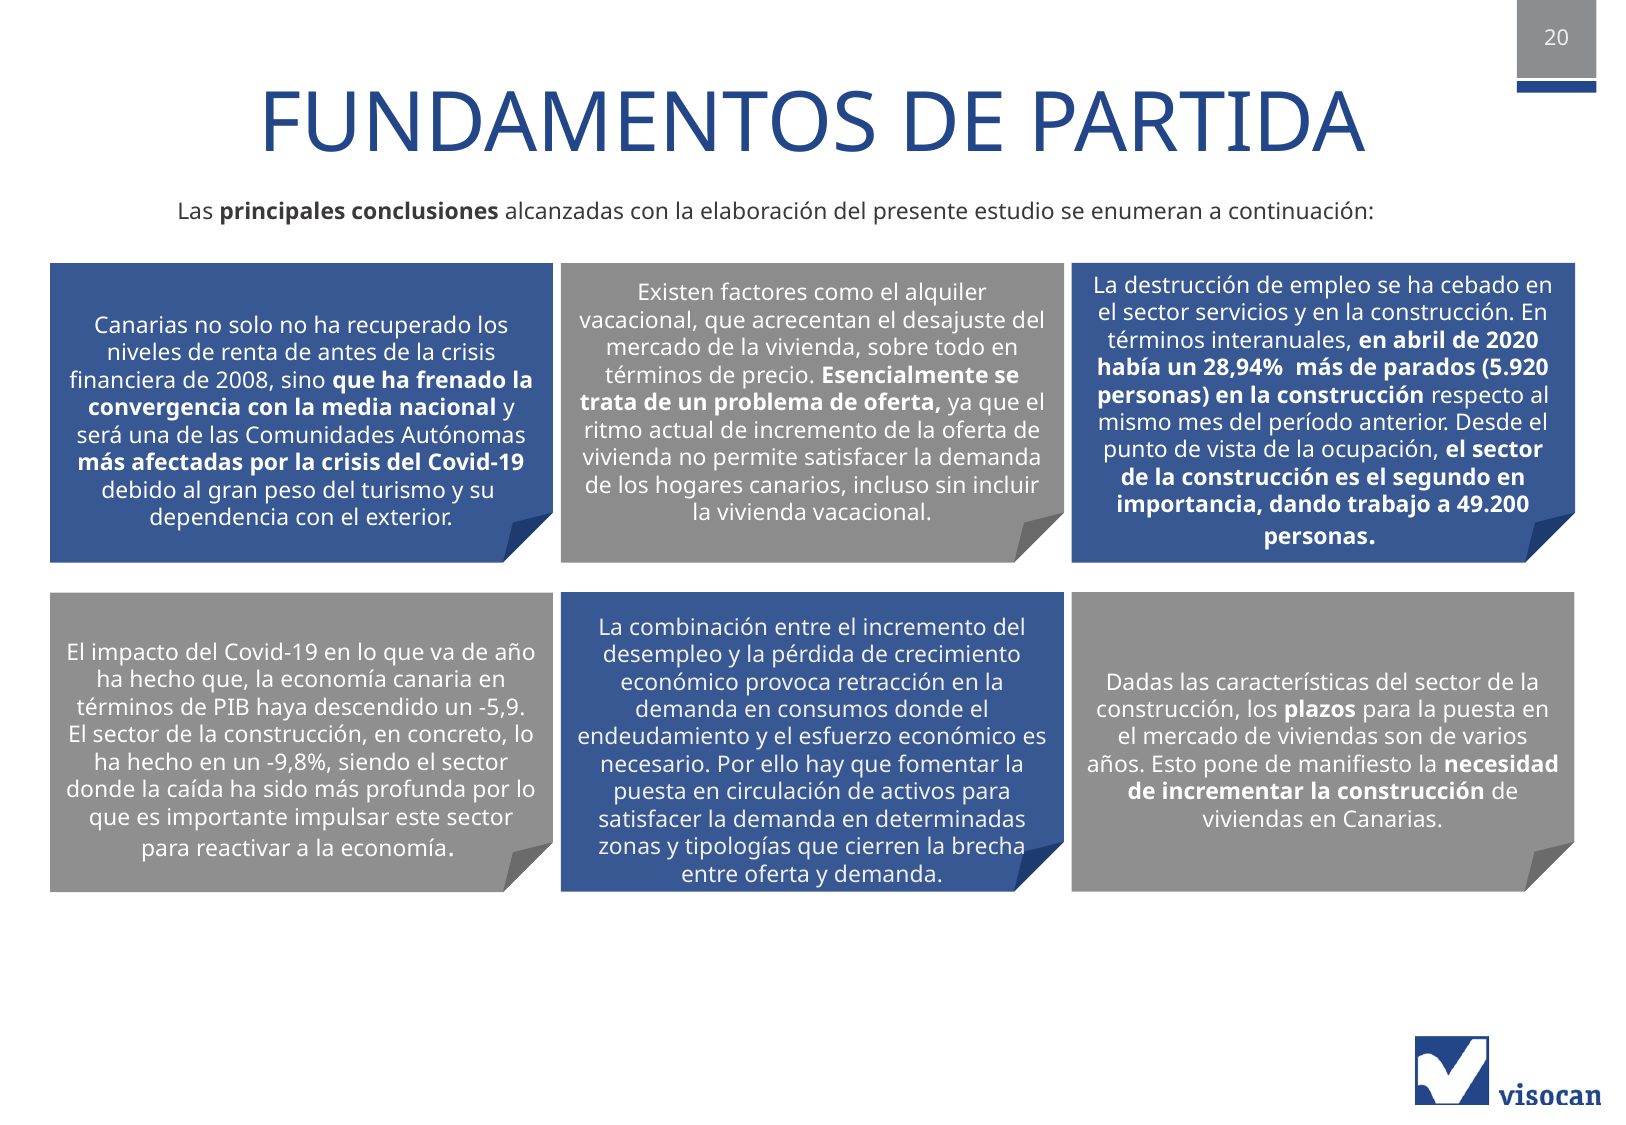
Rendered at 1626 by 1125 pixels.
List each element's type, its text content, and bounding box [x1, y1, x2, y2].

text_box Dadas las características del sector de la construcción, los plazos para la puesta en el mercado de viviendas son de varios años. Esto pone de manifiesto la necesidad de incrementar la construcción de viviendas en Canarias. [1071, 592, 1575, 892]
picture [1414, 1035, 1601, 1105]
list FUNDAMENTOS DE PARTIDA [142, 82, 1483, 166]
text_box Las principales conclusiones alcanzadas con la elaboración del presente estudio se enumeran a continuación: [162, 188, 1463, 234]
text_box La destrucción de empleo se ha cebado en el sector servicios y en la construcción. En términos interanuales, en abril de 2020 había un 28,94% más de parados (5.920 personas) en la construcción respecto al mismo mes del período anterior. Desde el punto de vista de la ocupación, el sector de la construcción es el segundo en importancia, dando trabajo a 49.200 personas. [1071, 262, 1576, 563]
text_box Existen factores como el alquiler vacacional, que acrecentan el desajuste del mercado de la vivienda, sobre todo en términos de precio. Esencialmente se trata de un problema de oferta, ya que el ritmo actual de incremento de la oferta de vivienda no permite satisfacer la demanda de los hogares canarios, incluso sin incluir la vivienda vacacional. [560, 263, 1065, 563]
text_box El impacto del Covid-19 en lo que va de año ha hecho que, la economía canaria en términos de PIB haya descendido un -5,9. El sector de la construcción, en concreto, lo ha hecho en un -9,8%, siendo el sector donde la caída ha sido más profunda por lo que es importante impulsar este sector para reactivar a la economía. [50, 592, 553, 893]
text_box Canarias no solo no ha recuperado los niveles de renta de antes de la crisis financiera de 2008, sino que ha frenado la convergencia con la media nacional y será una de las Comunidades Autónomas más afectadas por la crisis del Covid-19 debido al gran peso del turismo y su dependencia con el exterior. [50, 263, 553, 563]
text_box La combinación entre el incremento del desempleo y la pérdida de crecimiento económico provoca retracción en la demanda en consumos donde el endeudamiento y el esfuerzo económico es necesario. Por ello hay que fomentar la puesta en circulación de activos para satisfacer la demanda en determinadas zonas y tipologías que cierren la brecha entre oferta y demanda. [560, 592, 1064, 892]
